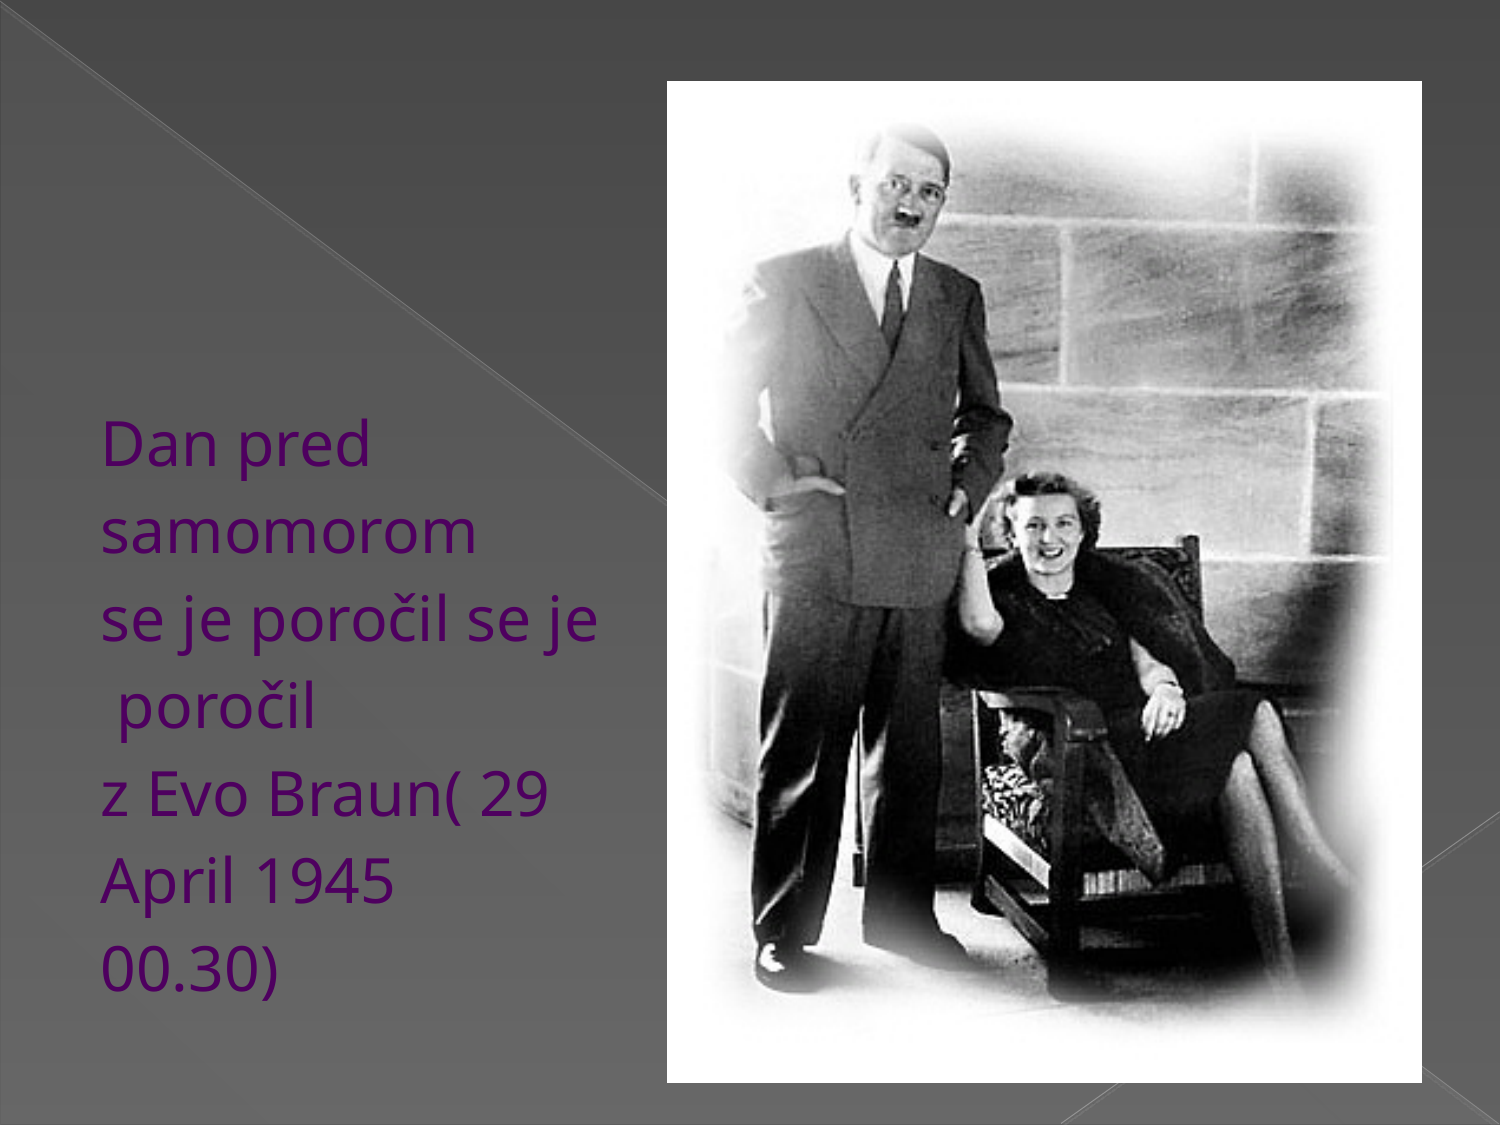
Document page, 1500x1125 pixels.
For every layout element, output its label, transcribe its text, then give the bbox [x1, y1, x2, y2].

picture [667, 81, 1422, 1083]
list Dan pred samomorom se je poročil se je poročil z Evo Braun( 29 April 1945 00.30) [75, 308, 667, 1059]
